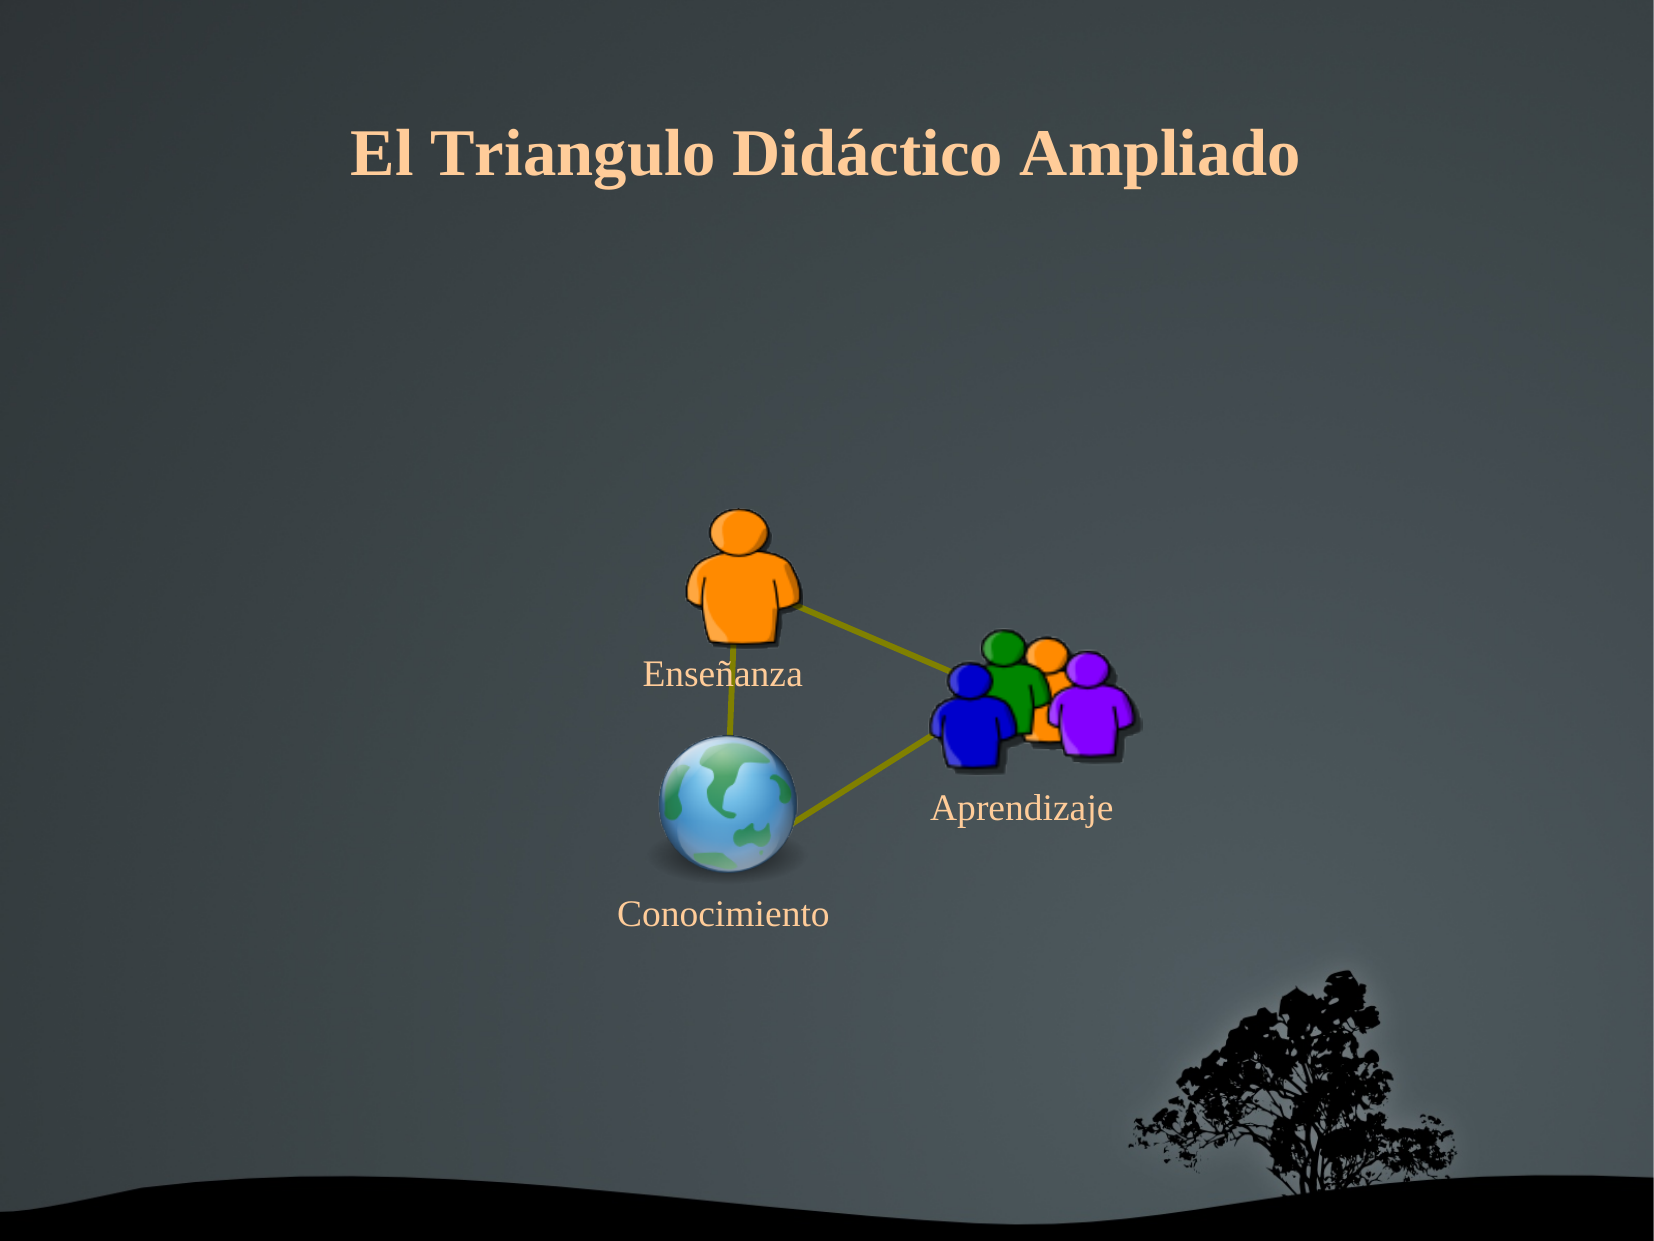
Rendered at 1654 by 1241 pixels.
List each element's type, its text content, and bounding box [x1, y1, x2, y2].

text_box Aprendizaje [915, 779, 1129, 836]
title El Triangulo Didáctico Ampliado [82, 49, 1571, 257]
picture [0, 0, 1654, 1241]
text_box Conocimiento [602, 885, 846, 943]
text_box Enseñanza [627, 645, 819, 703]
